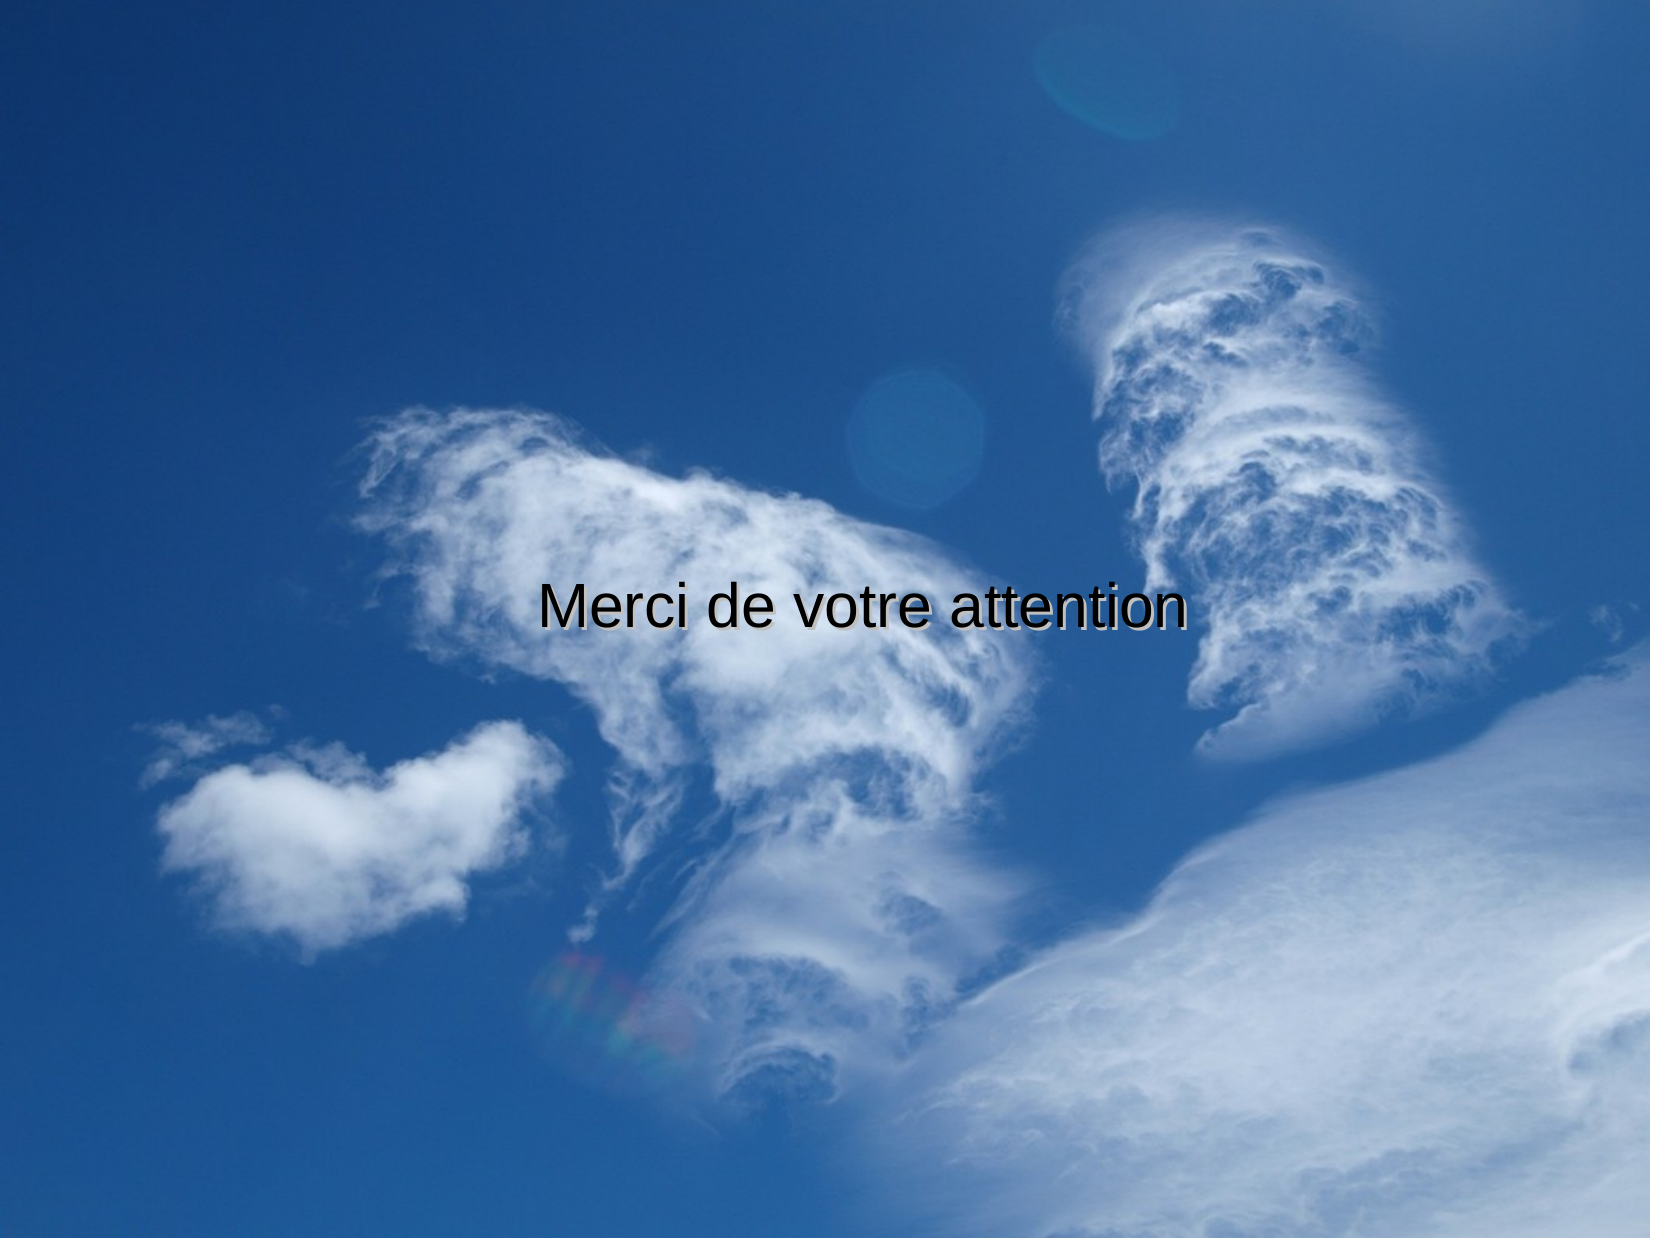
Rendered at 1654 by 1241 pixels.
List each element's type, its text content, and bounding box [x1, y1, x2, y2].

text_box Merci de votre attention [186, 555, 1541, 774]
picture [0, 0, 1650, 1238]
